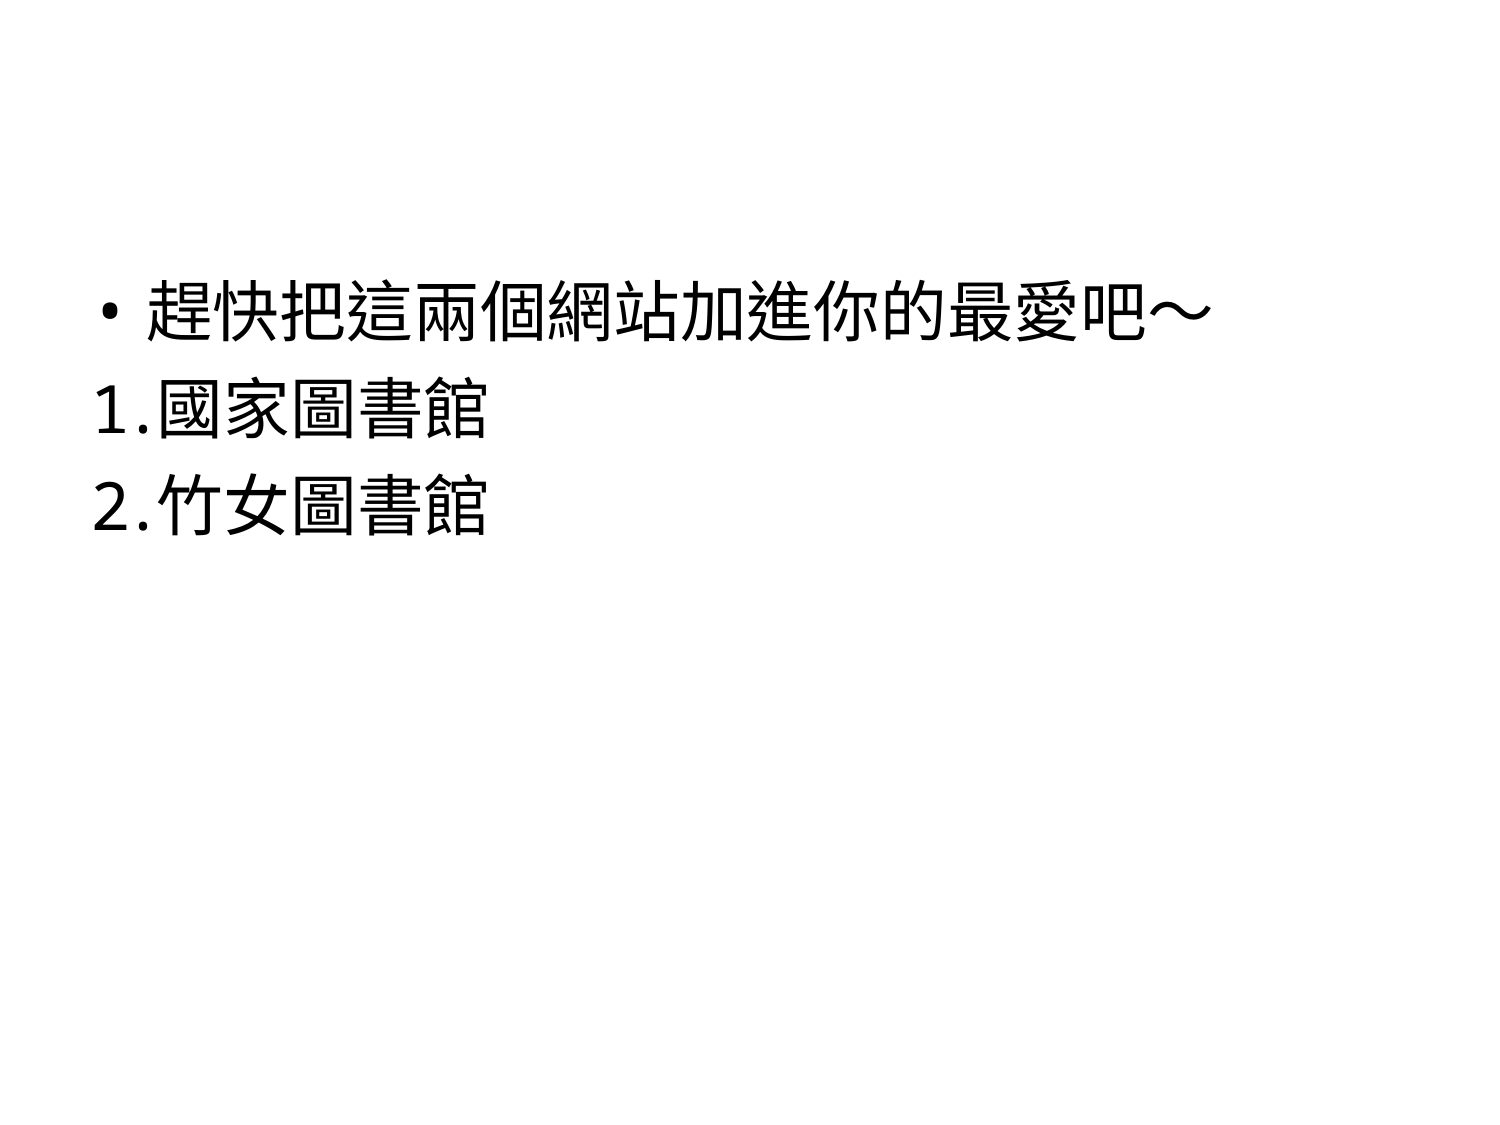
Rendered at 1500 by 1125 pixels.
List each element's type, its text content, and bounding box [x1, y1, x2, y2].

list 趕快把這兩個網站加進你的最愛吧～ 國家圖書館 竹女圖書館 [75, 262, 1426, 1005]
